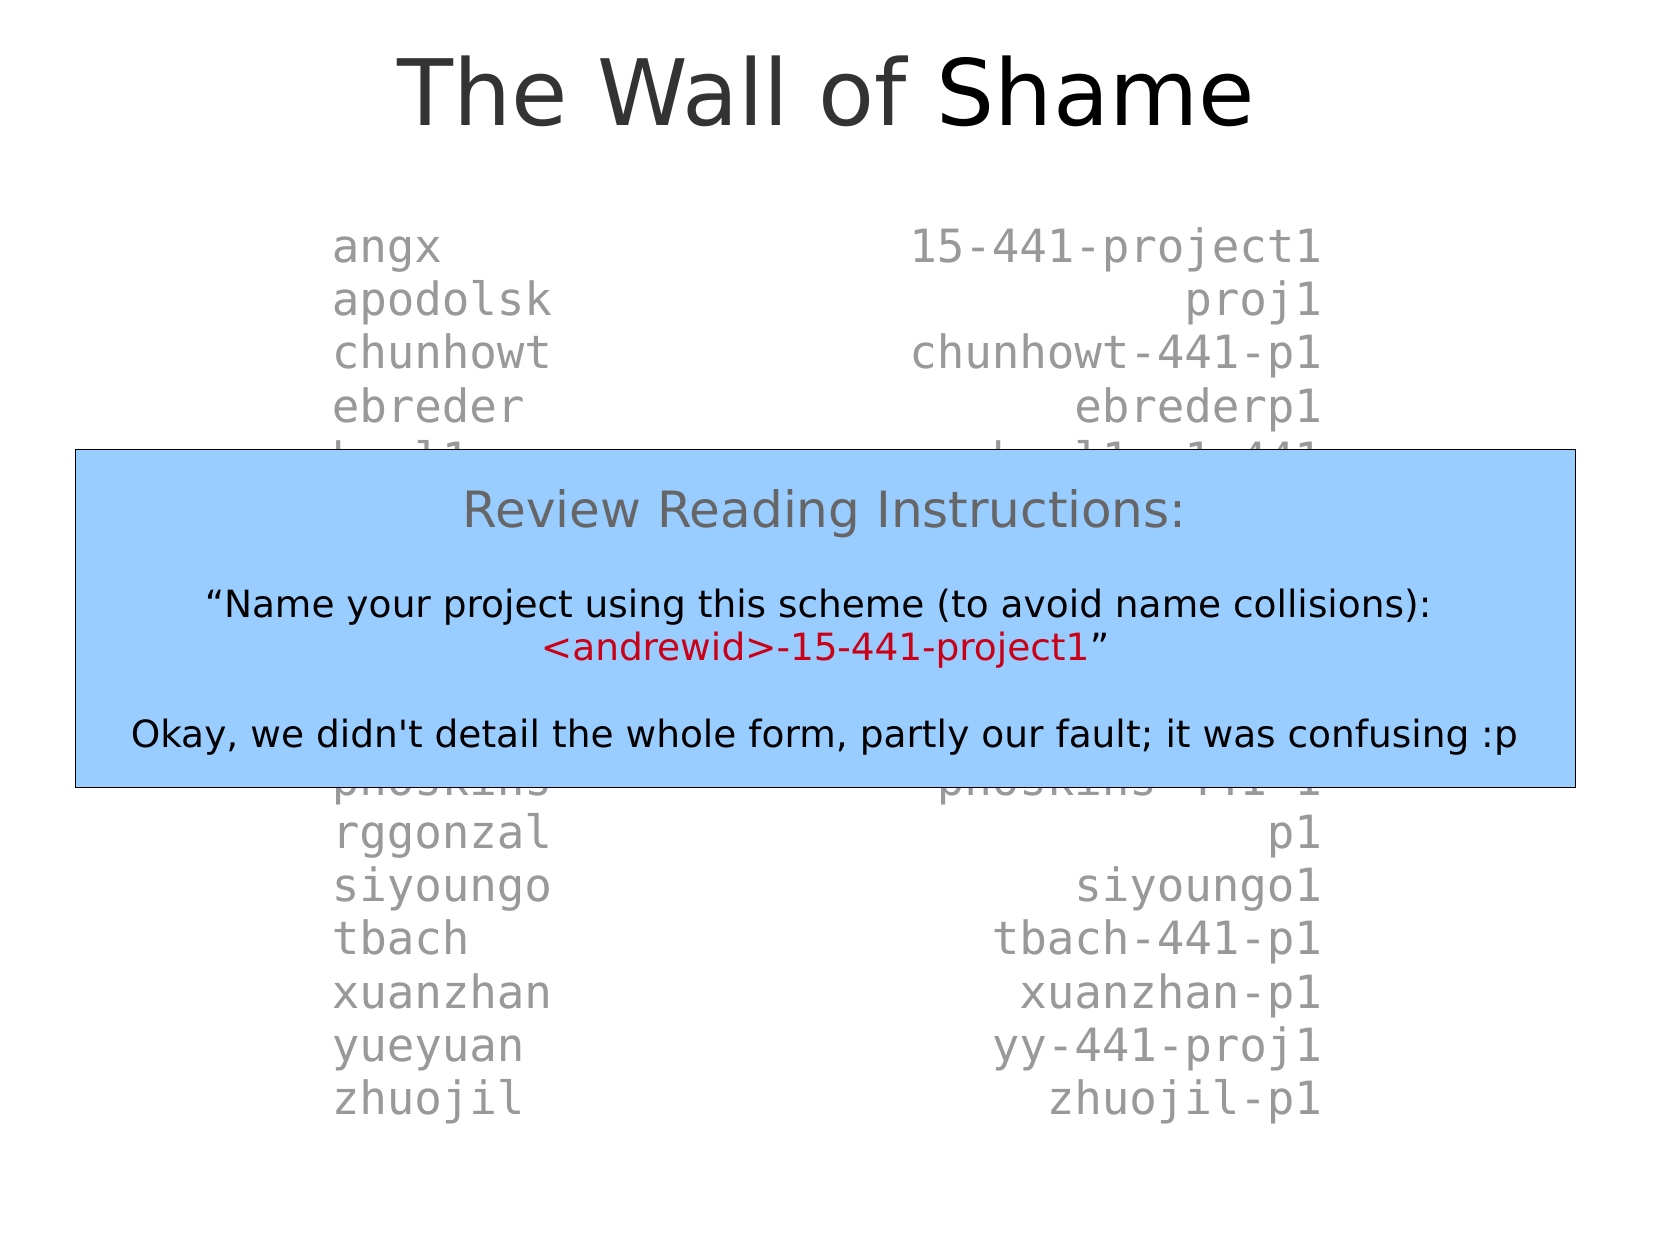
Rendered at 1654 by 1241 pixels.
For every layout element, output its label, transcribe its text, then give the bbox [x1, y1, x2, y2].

subtitle angx 15-441-project1 apodolsk proj1 chunhowt chunhowt-441-p1 ebreder ebrederp1 hanl1 hanl1-p1-441 jchee jchee-p1 jwloh jwloh-p1 kailili network-project1-kaili moz moz-project1 mengh meng-project1 phoskins phoskins-441-1 rggonzal p1 siyoungo siyoungo1 tbach tbach-441-p1 xuanzhan xuanzhan-p1 yueyuan yy-441-proj1 zhuojil zhuojil-p1 [82, 219, 1571, 449]
subtitle angx 15-441-project1 apodolsk proj1 chunhowt chunhowt-441-p1 ebreder ebrederp1 hanl1 hanl1-p1-441 jchee jchee-p1 jwloh jwloh-p1 kailili network-project1-kaili moz moz-project1 mengh meng-project1 phoskins phoskins-441-1 rggonzal p1 siyoungo siyoungo1 tbach tbach-441-p1 xuanzhan xuanzhan-p1 yueyuan yy-441-proj1 zhuojil zhuojil-p1 [82, 788, 1571, 1179]
title The Wall of Shame [82, 0, 1571, 198]
text_box Review Reading Instructions: “Name your project using this scheme (to avoid name collisions): <andrewid>-15-441-project1” Okay, we didn't detail the whole form, partly our fault; it was confusing :p [75, 449, 1576, 788]
